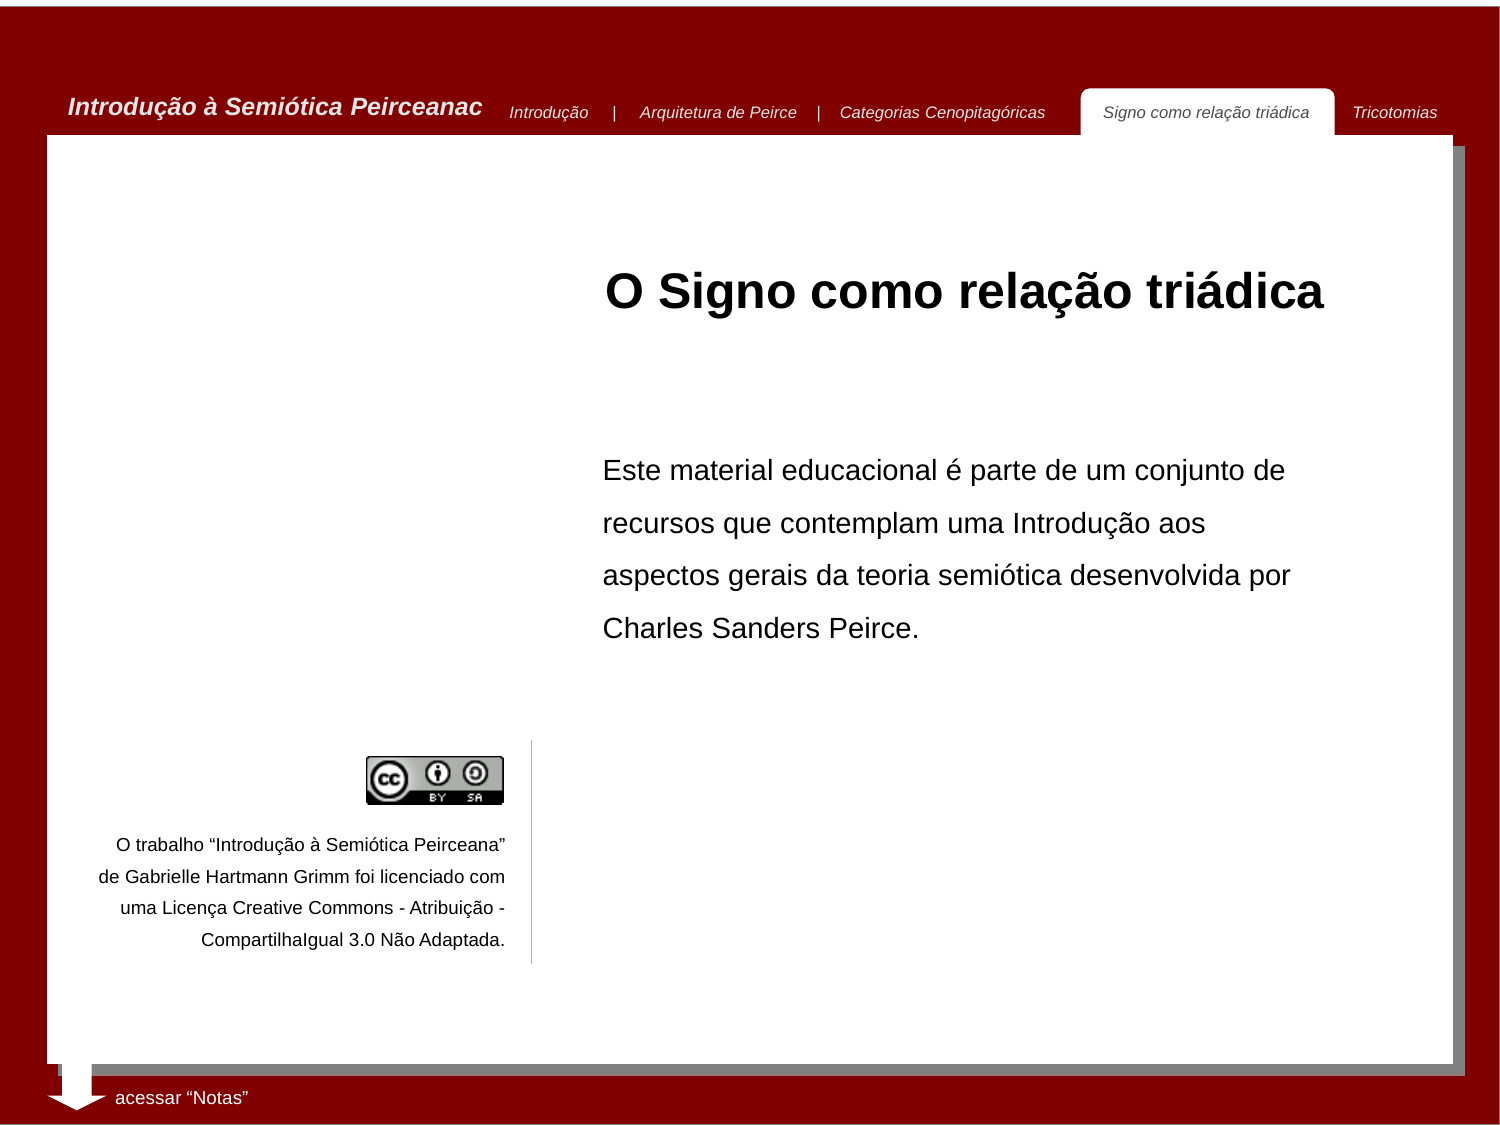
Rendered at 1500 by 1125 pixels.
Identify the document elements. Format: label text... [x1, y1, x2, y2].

title O Signo como relação triádica [590, 251, 1406, 351]
text_box acessar “Notas” [100, 1080, 278, 1116]
text_box Este material educacional é parte de um conjunto de recursos que contemplam uma Introdução aos aspectos gerais da teoria semiótica desenvolvida por Charles Sanders Peirce. [587, 426, 1335, 689]
text_box O trabalho “Introdução à Semiótica Peirceana” de Gabrielle Hartmann Grimm foi licenciado com uma Licença Creative Commons - Atribuição - CompartilhaIgual 3.0 Não Adaptada. [82, 816, 520, 946]
text_box [47, 1051, 100, 1111]
picture [366, 756, 504, 805]
